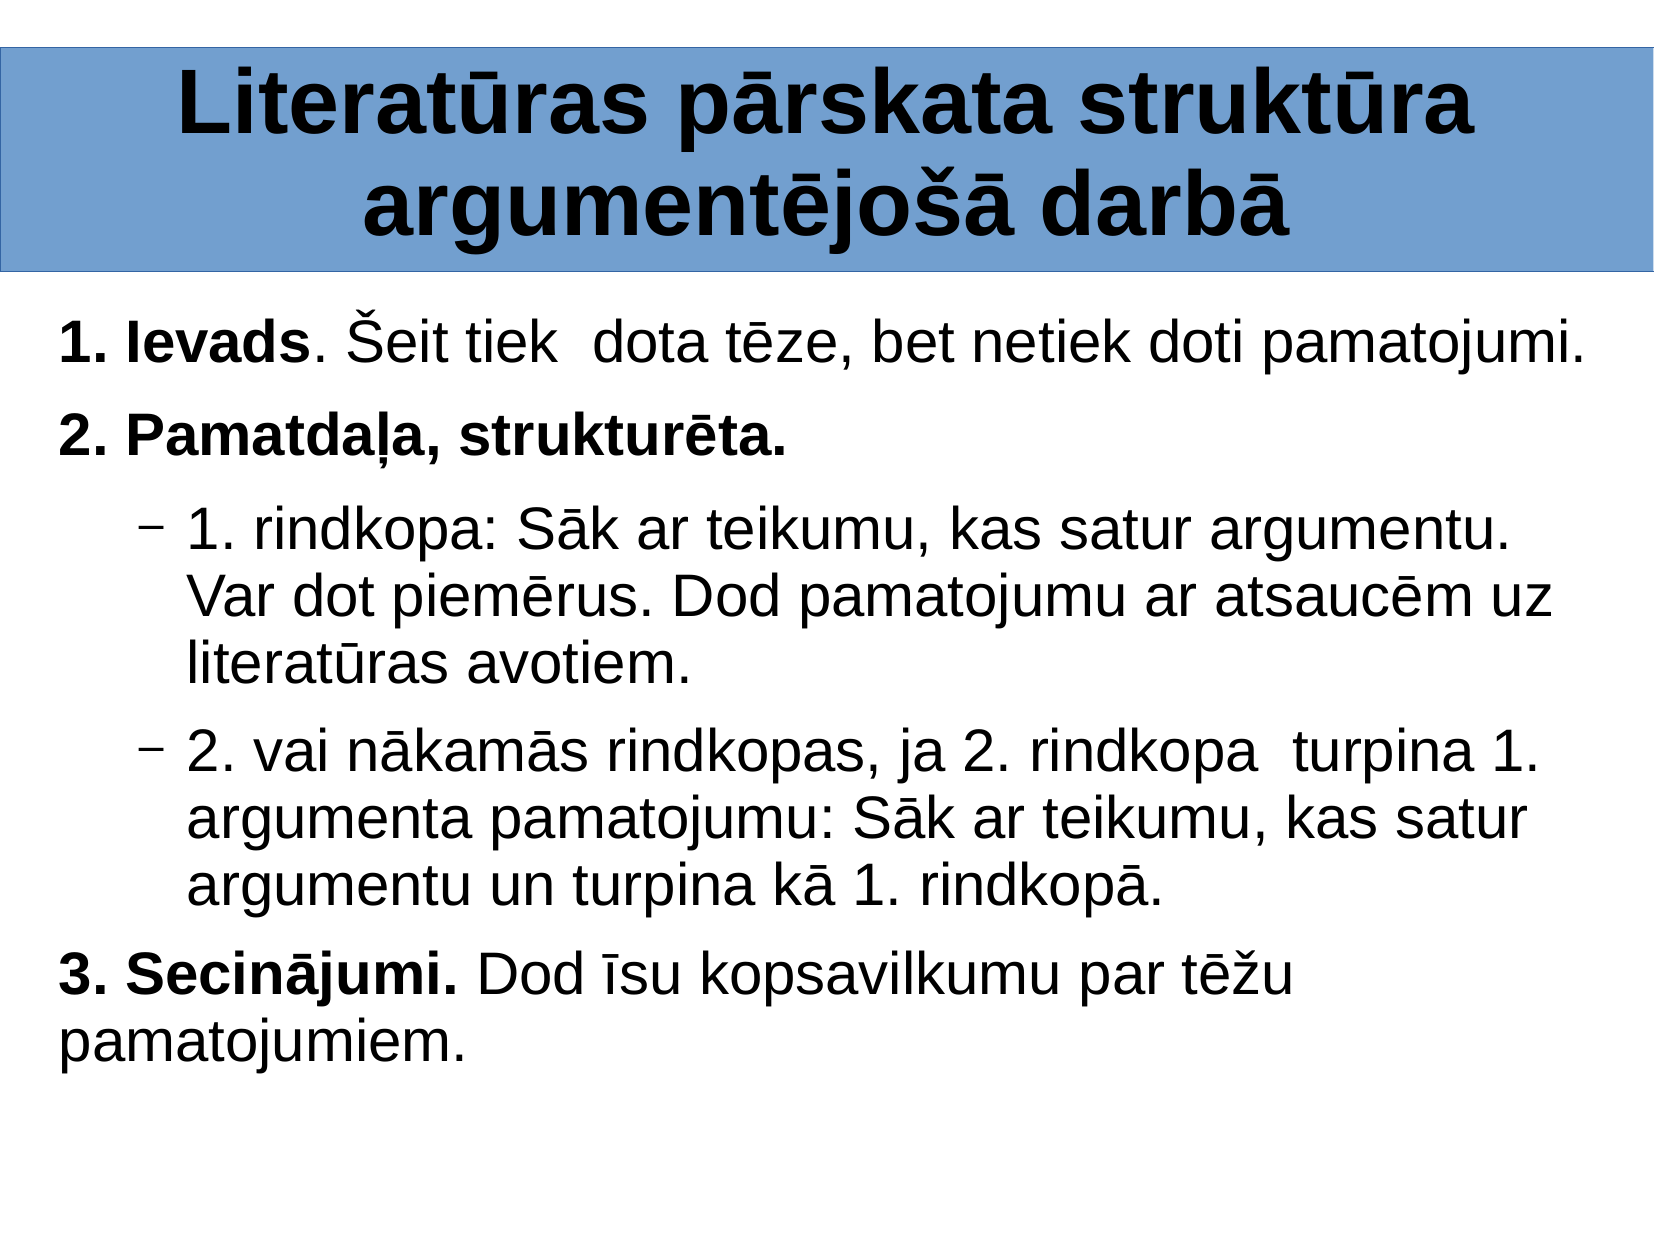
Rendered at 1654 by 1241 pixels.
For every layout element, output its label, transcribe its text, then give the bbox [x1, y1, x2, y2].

list 1. Ievads. Šeit tiek dota tēze, bet netiek doti pamatojumi. 2. Pamatdaļa, strukturēta. 1. rindkopa: Sāk ar teikumu, kas satur argumentu. Var dot piemērus. Dod pamatojumu ar atsaucēm uz literatūras avotiem. 2. vai nākamās rindkopas, ja 2. rindkopa turpina 1. argumenta pamatojumu: Sāk ar teikumu, kas satur argumentu un turpina kā 1. rindkopā. 3. Secinājumi. Dod īsu kopsavilkumu par tēžu pamatojumiem. [59, 307, 1595, 1146]
title Literatūras pārskata struktūra argumentējošā darbā [82, 49, 1571, 257]
text_box [0, 47, 1654, 272]
